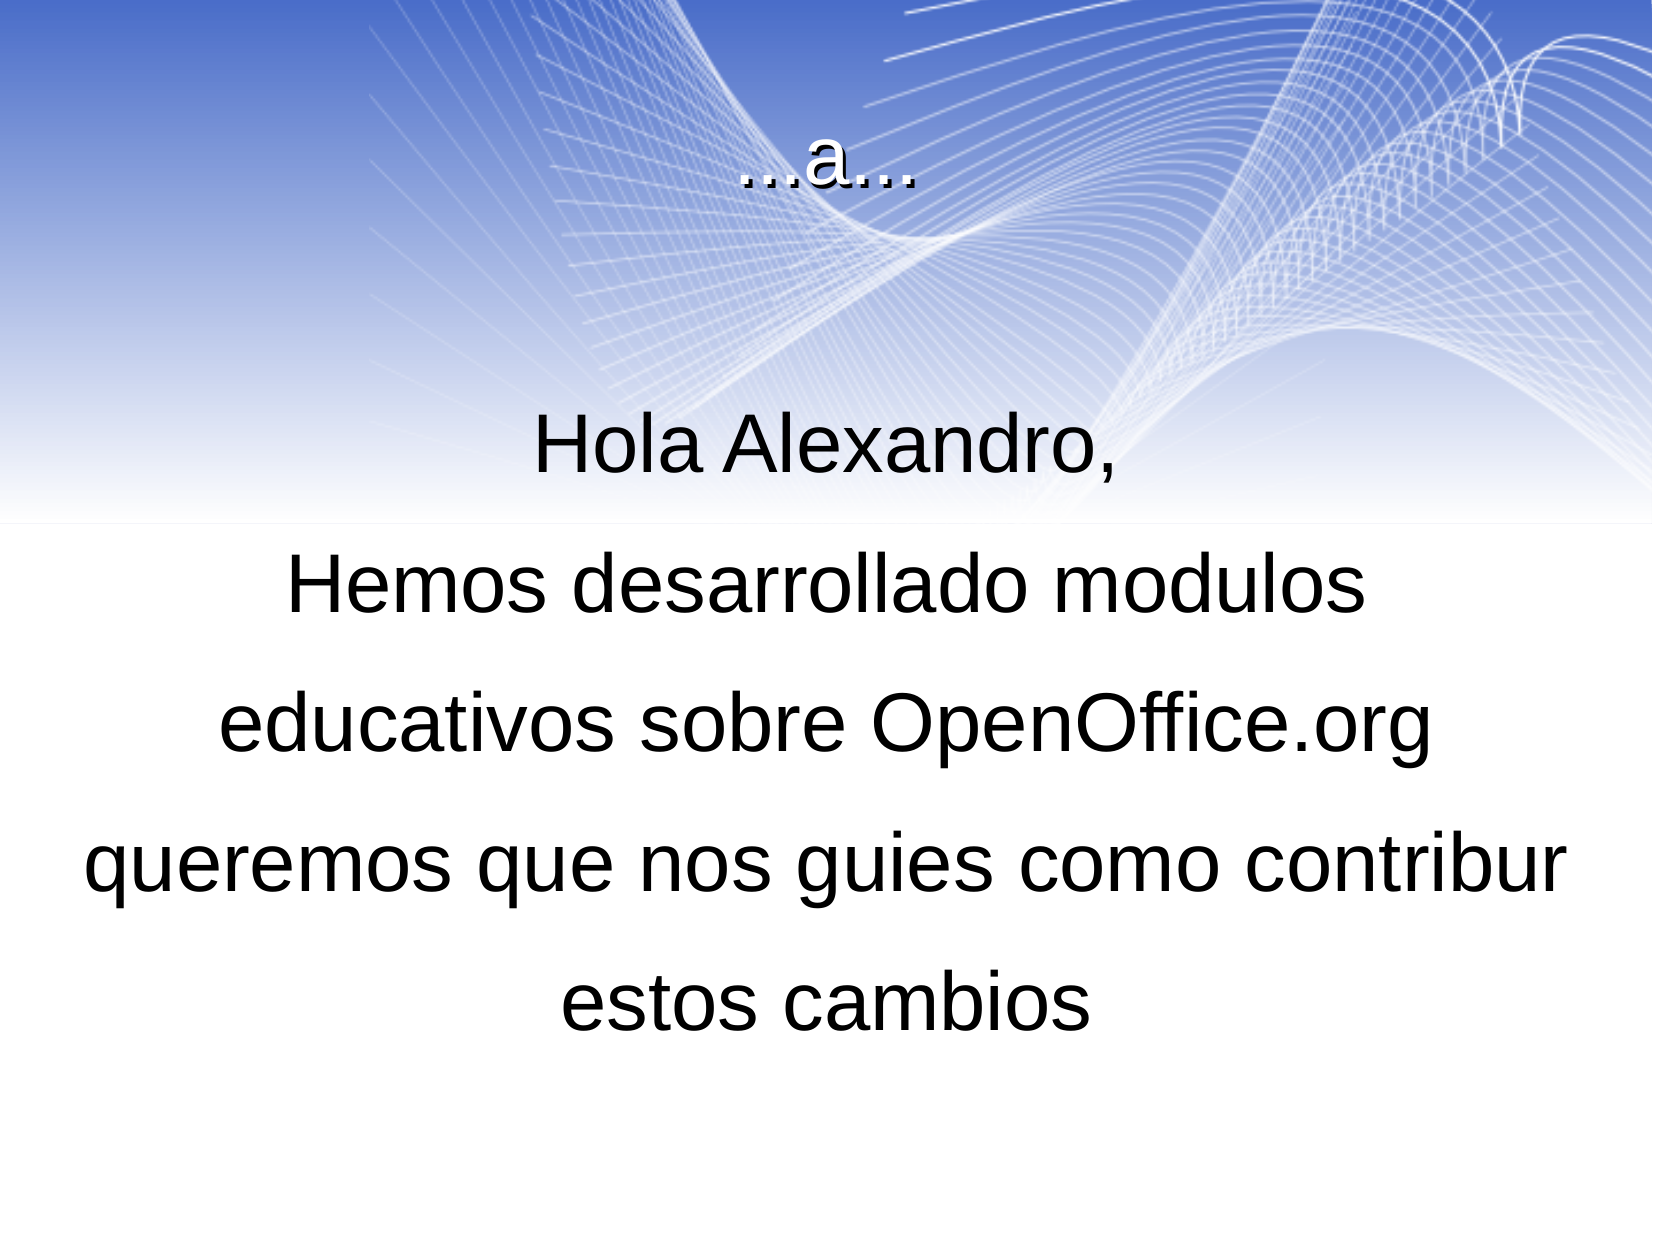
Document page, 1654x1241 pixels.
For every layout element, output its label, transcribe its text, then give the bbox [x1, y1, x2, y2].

title ...a... [82, 56, 1571, 256]
picture [369, 0, 1654, 1126]
subtitle Hola Alexandro, Hemos desarrollado modulos educativos sobre OpenOffice.org queremos que nos guies como contribur estos cambios [82, 297, 1571, 1102]
